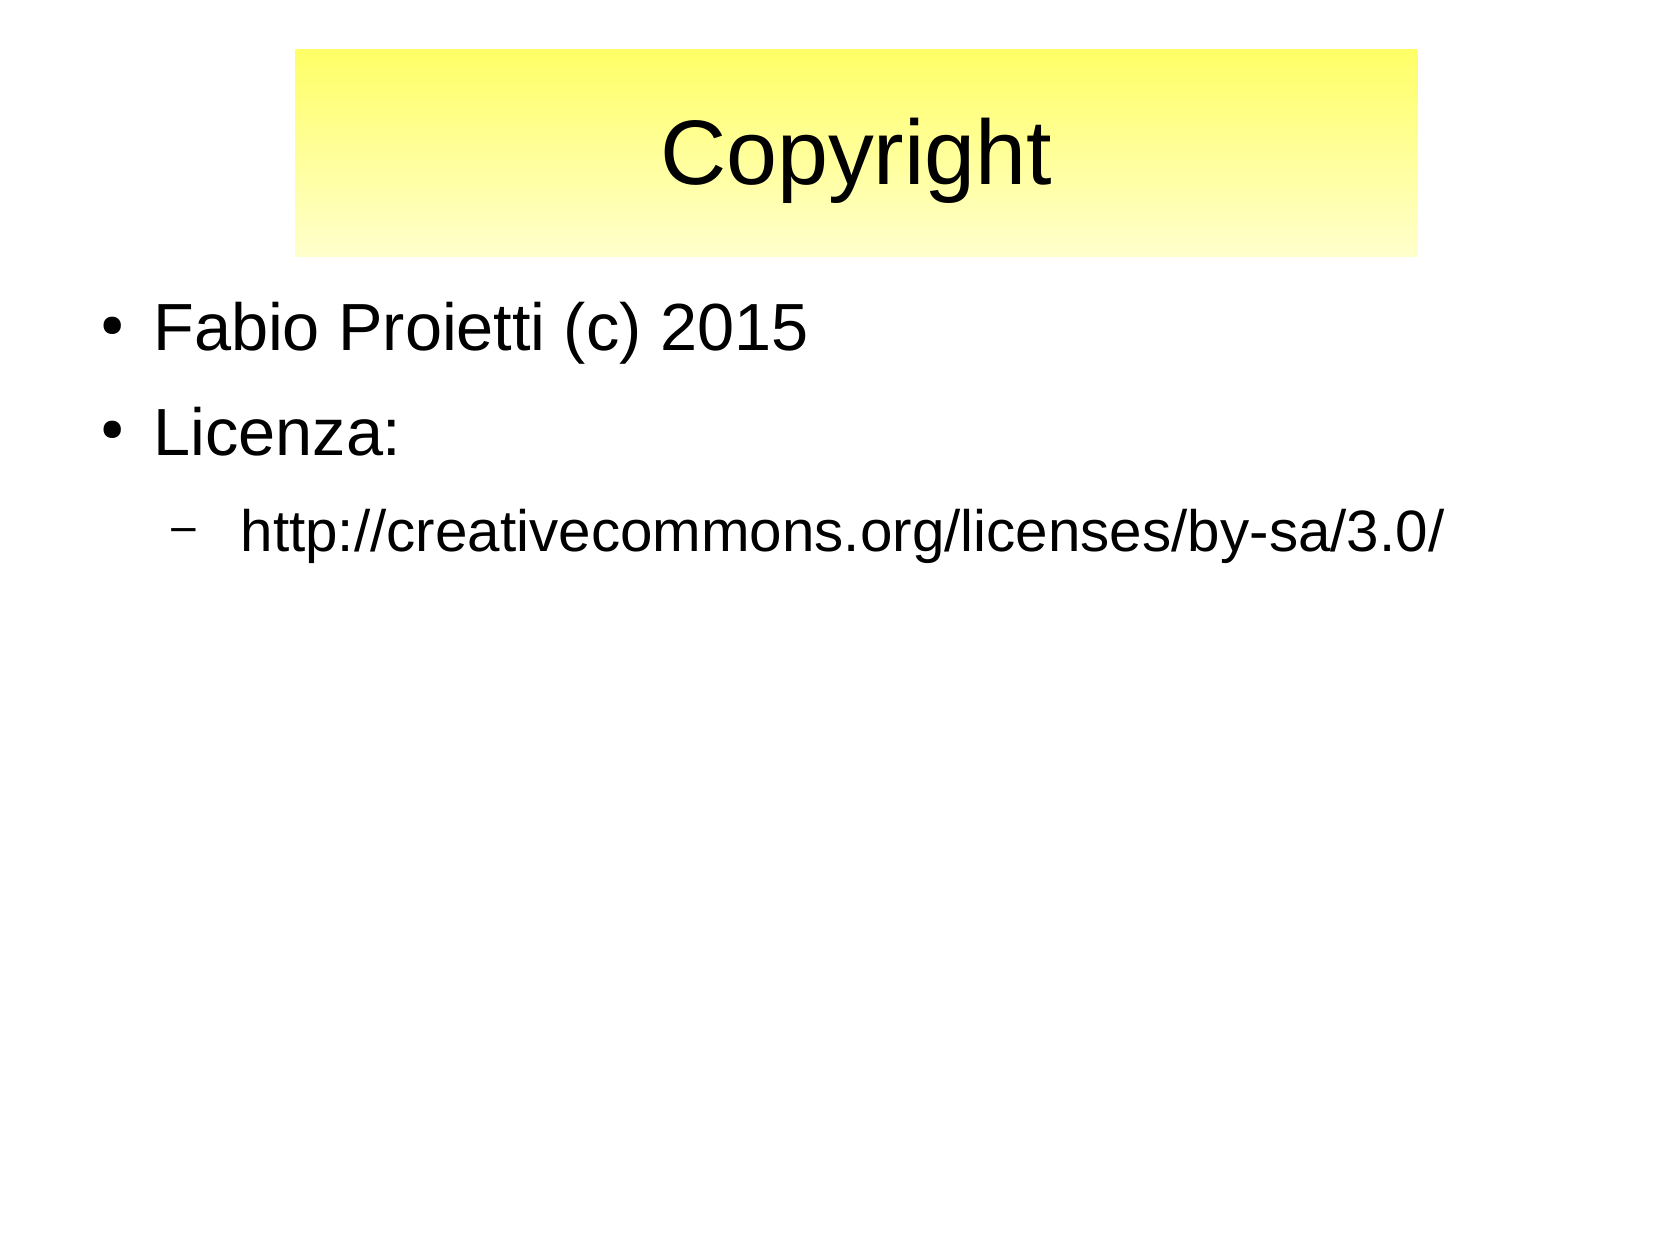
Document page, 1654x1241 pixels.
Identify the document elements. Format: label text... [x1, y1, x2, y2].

title Copyright [295, 49, 1418, 257]
list Fabio Proietti (c) 2015 Licenza: http://creativecommons.org/licenses/by-sa/3.0/ [82, 290, 1571, 1010]
